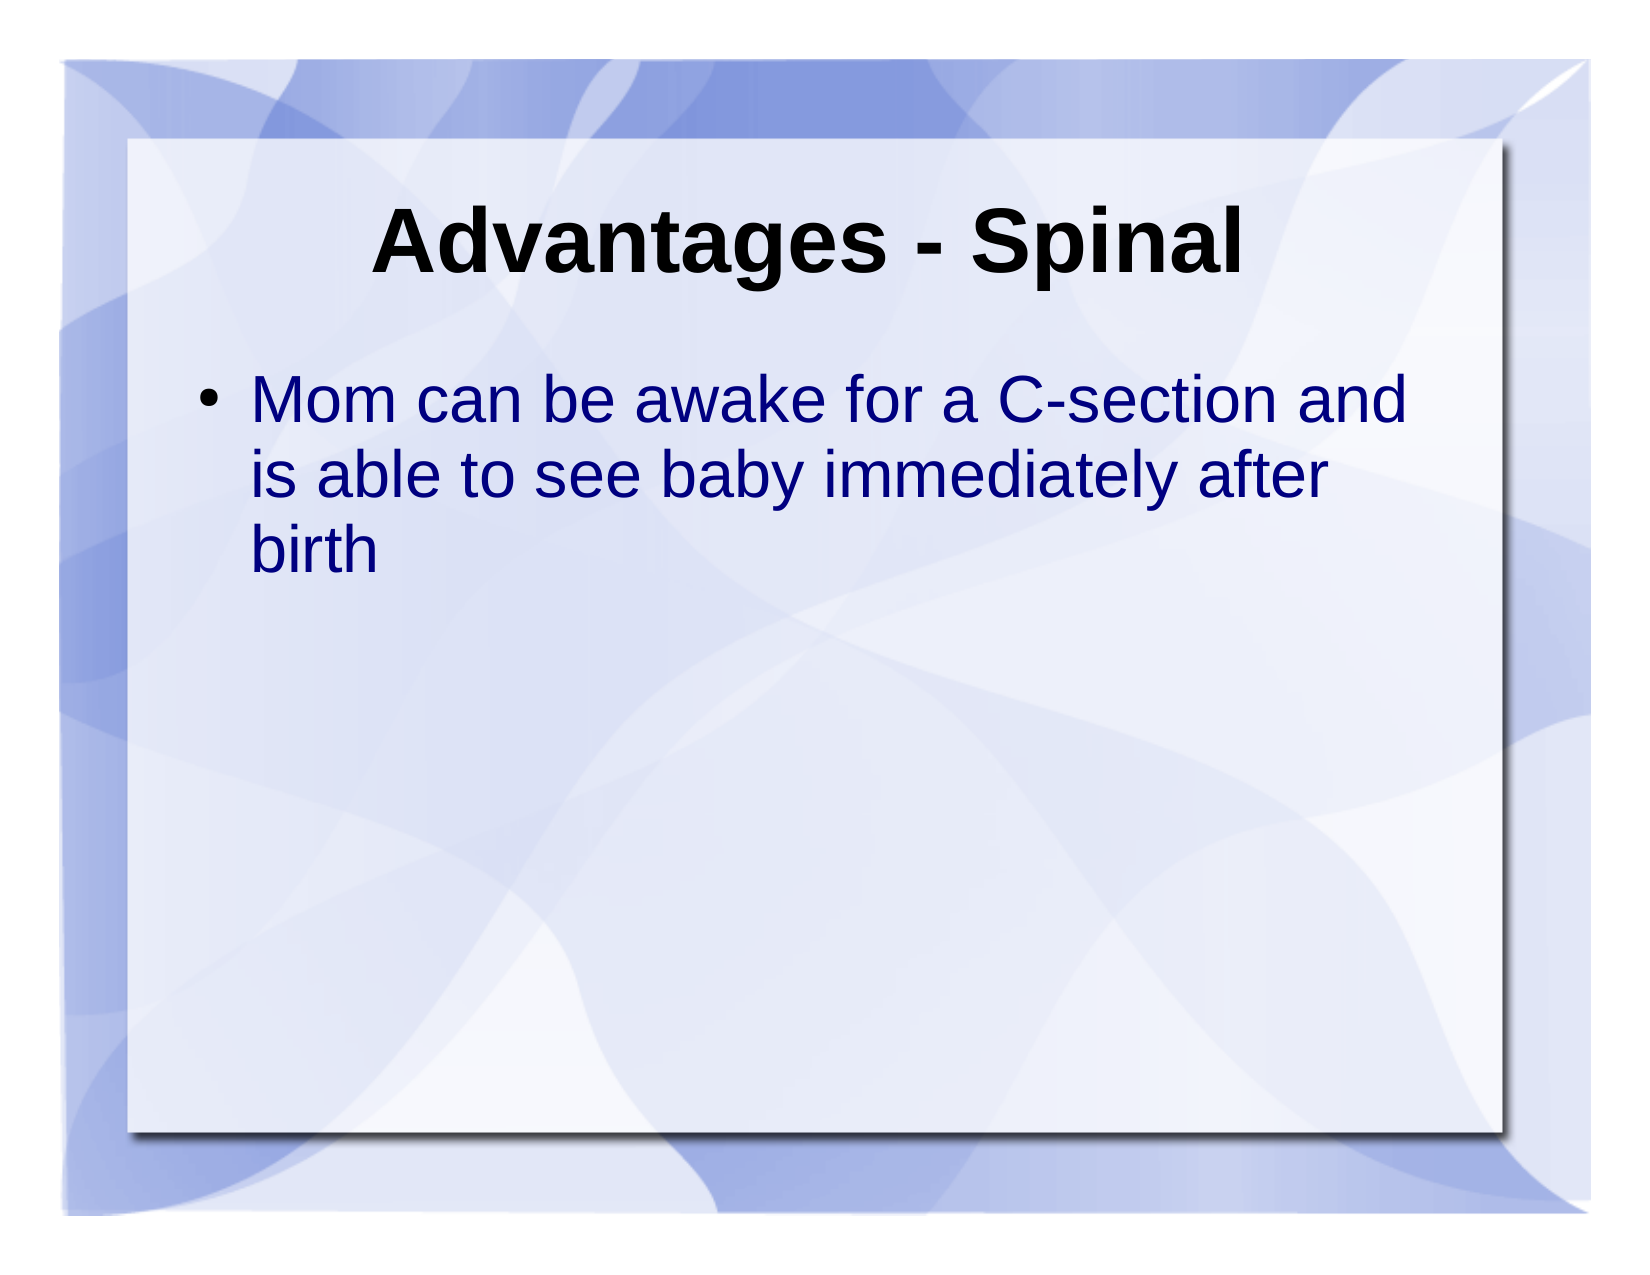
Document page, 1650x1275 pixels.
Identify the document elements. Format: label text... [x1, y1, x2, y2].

list Mom can be awake for a C-section and is able to see baby immediately after birth [179, 362, 1438, 954]
title Advantages - Spinal [135, 151, 1482, 330]
picture [59, 59, 1591, 1216]
